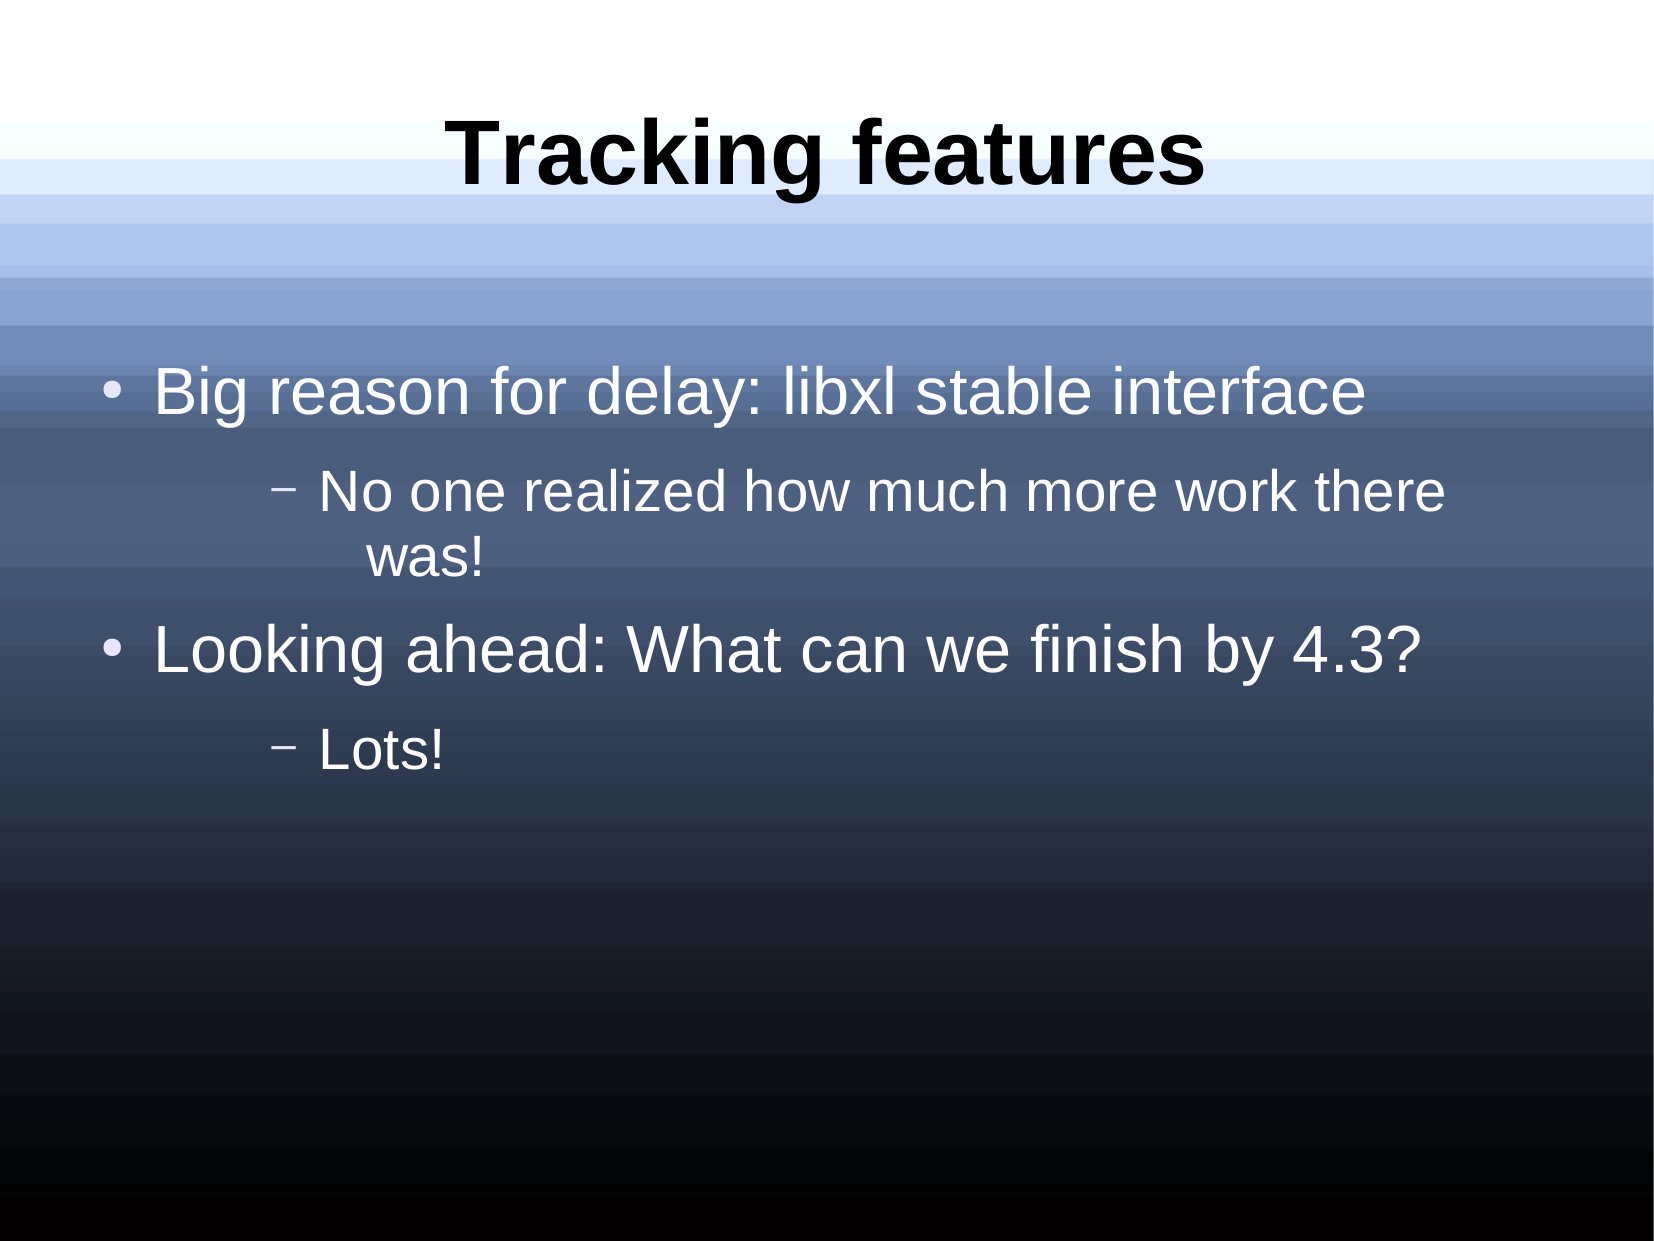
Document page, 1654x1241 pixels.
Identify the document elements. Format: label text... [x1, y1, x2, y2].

picture [0, 0, 1654, 1241]
list Big reason for delay: libxl stable interface No one realized how much more work there was! Looking ahead: What can we finish by 4.3? Lots! [82, 354, 1571, 1074]
title Tracking features [82, 49, 1571, 257]
